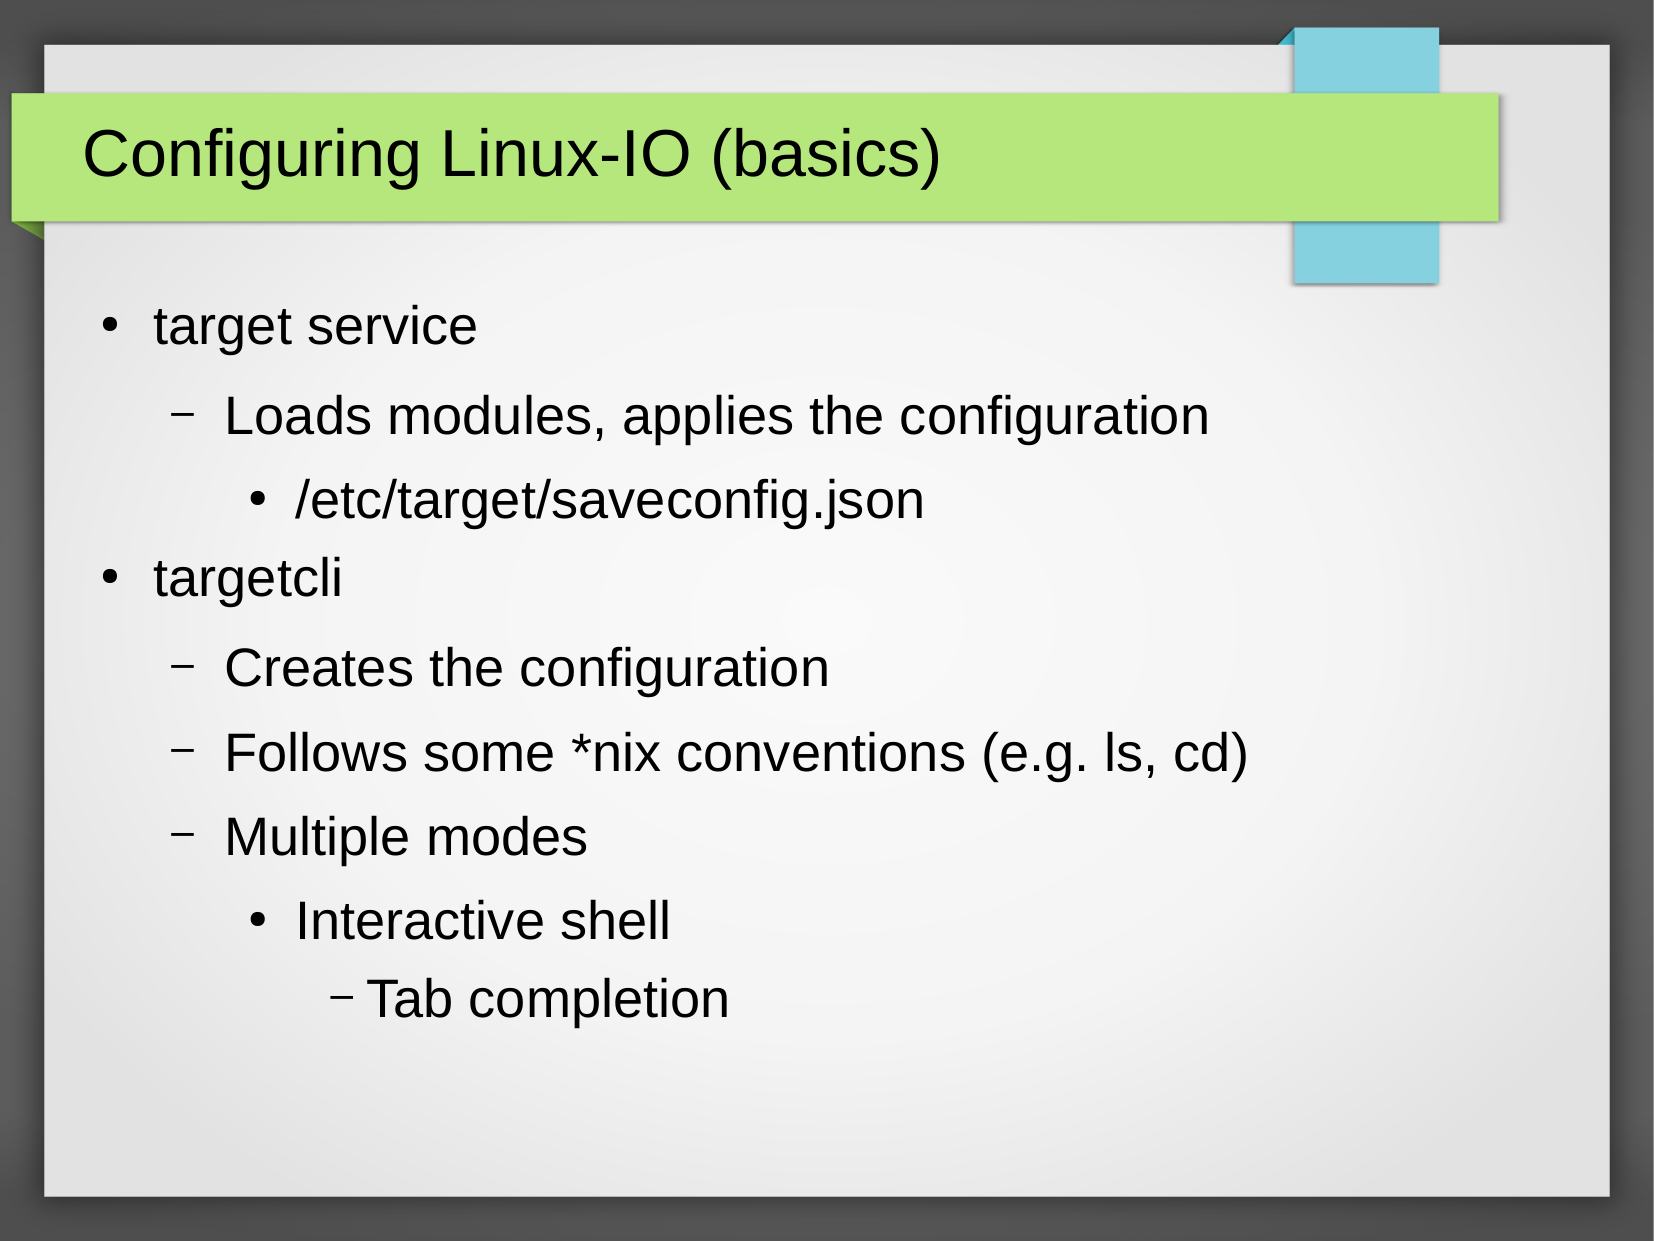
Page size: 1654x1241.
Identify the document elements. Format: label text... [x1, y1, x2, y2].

list target service Loads modules, applies the configuration /etc/target/saveconfig.json targetcli Creates the configuration Follows some *nix conventions (e.g. ls, cd) Multiple modes Interactive shell Tab completion [82, 295, 1571, 1186]
picture [0, 0, 1654, 1241]
title Configuring Linux-IO (basics) [82, 94, 1264, 213]
